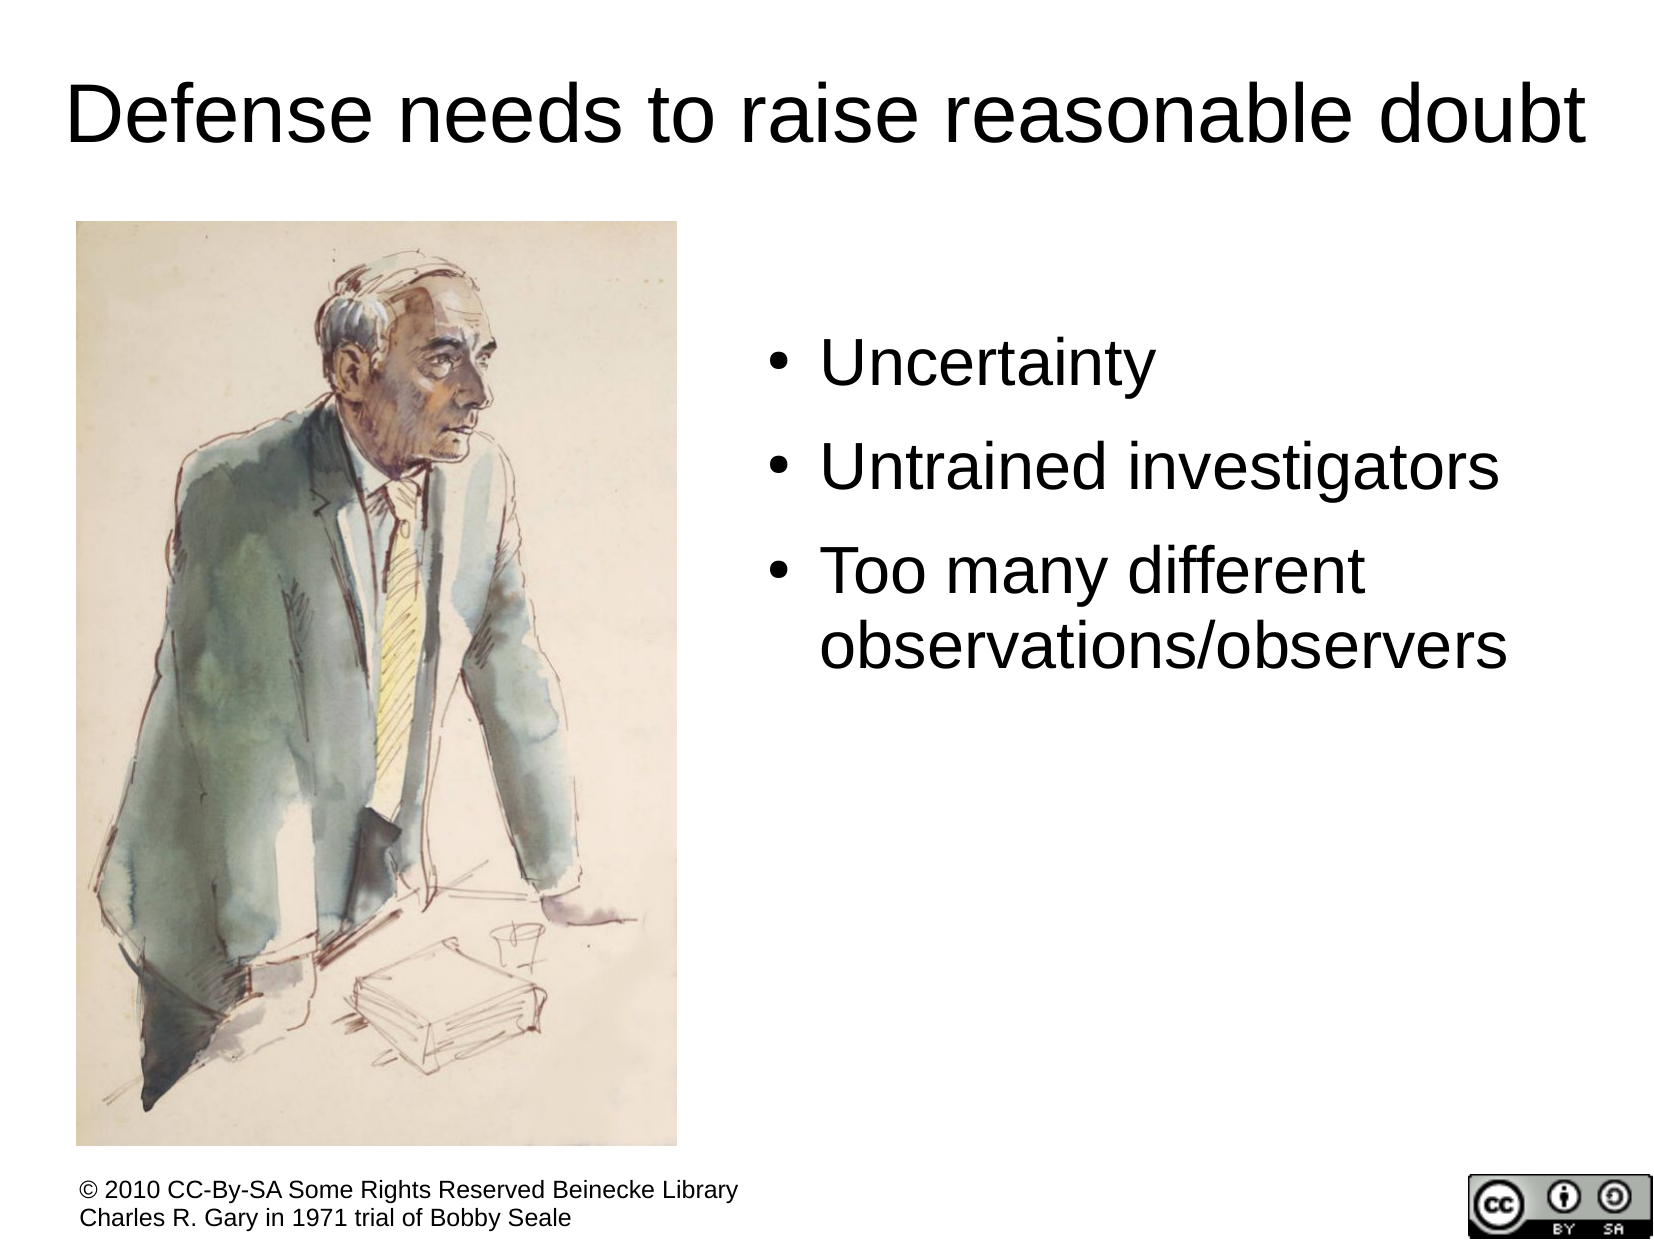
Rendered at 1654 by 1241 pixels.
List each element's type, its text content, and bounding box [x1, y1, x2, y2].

list Uncertainty Untrained investigators Too many different observations/observers [749, 324, 1635, 753]
picture [76, 221, 677, 1147]
text_box © 2010 CC-By-SA Some Rights Reserved Beinecke Library Charles R. Gary in 1971 trial of Bobby Seale [64, 1167, 756, 1239]
title Defense needs to raise reasonable doubt [12, 39, 1640, 190]
picture [1468, 1174, 1653, 1239]
